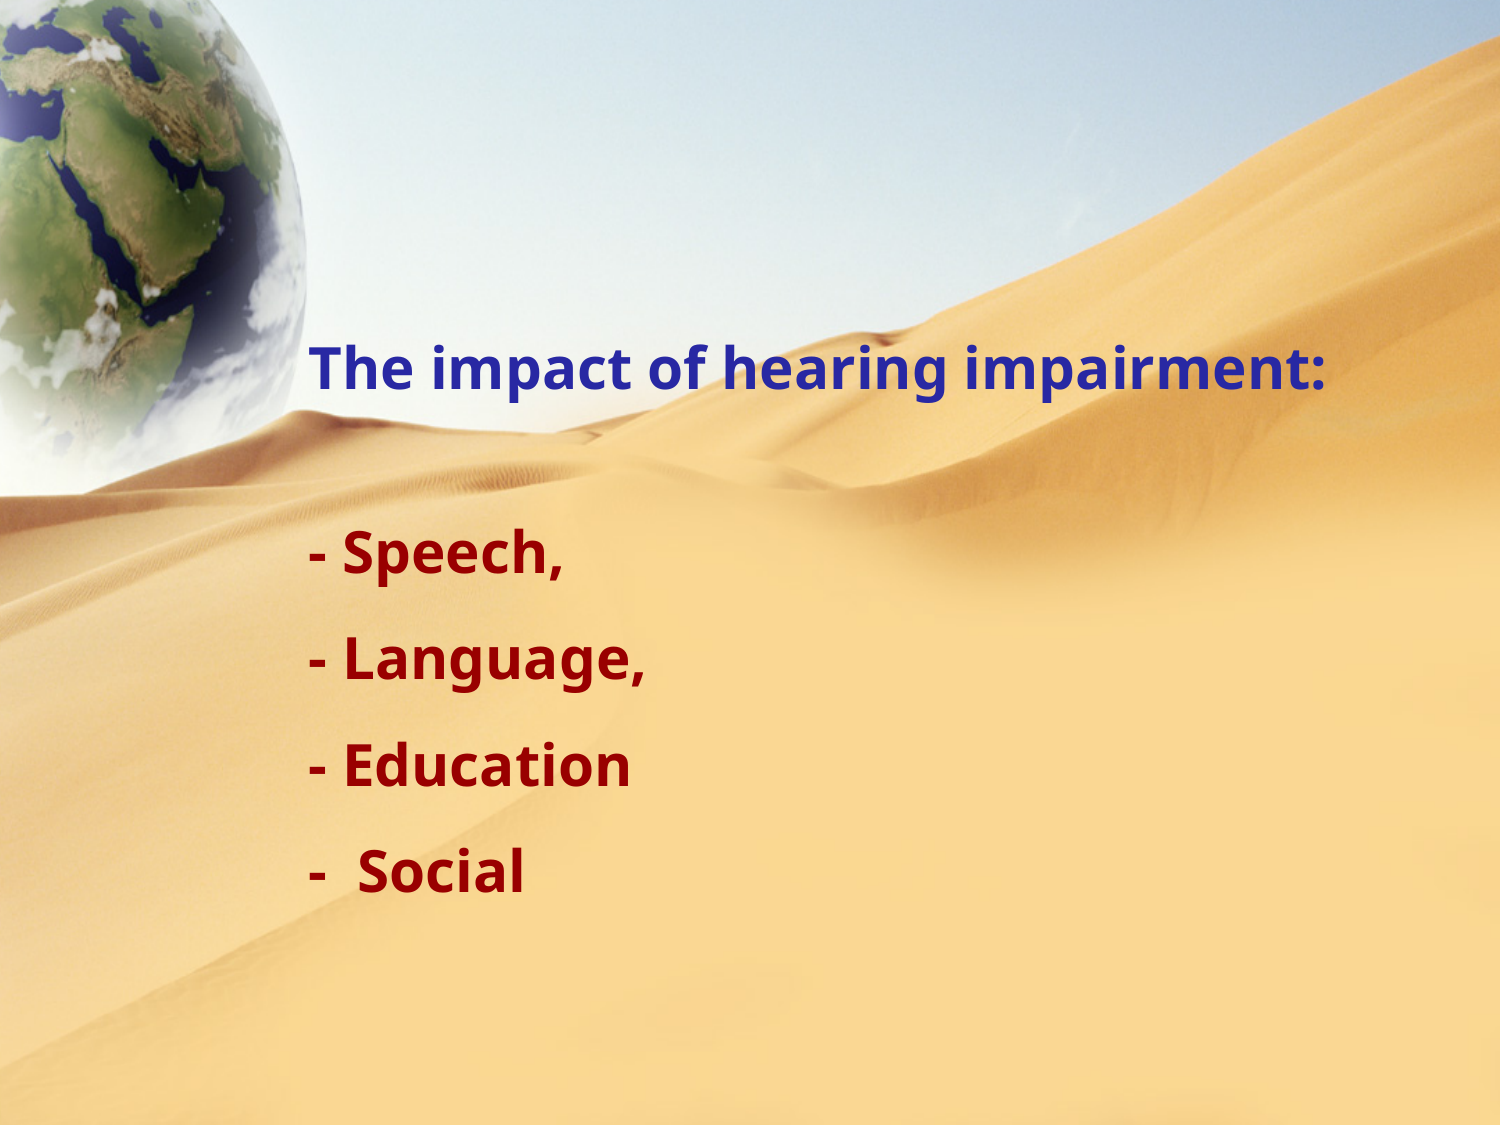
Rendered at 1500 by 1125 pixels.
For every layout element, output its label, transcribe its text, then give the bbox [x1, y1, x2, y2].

text_box The impact of hearing impairment: - Speech, - Language, - Education - Social [237, 324, 1438, 1051]
picture [0, 0, 1500, 1125]
